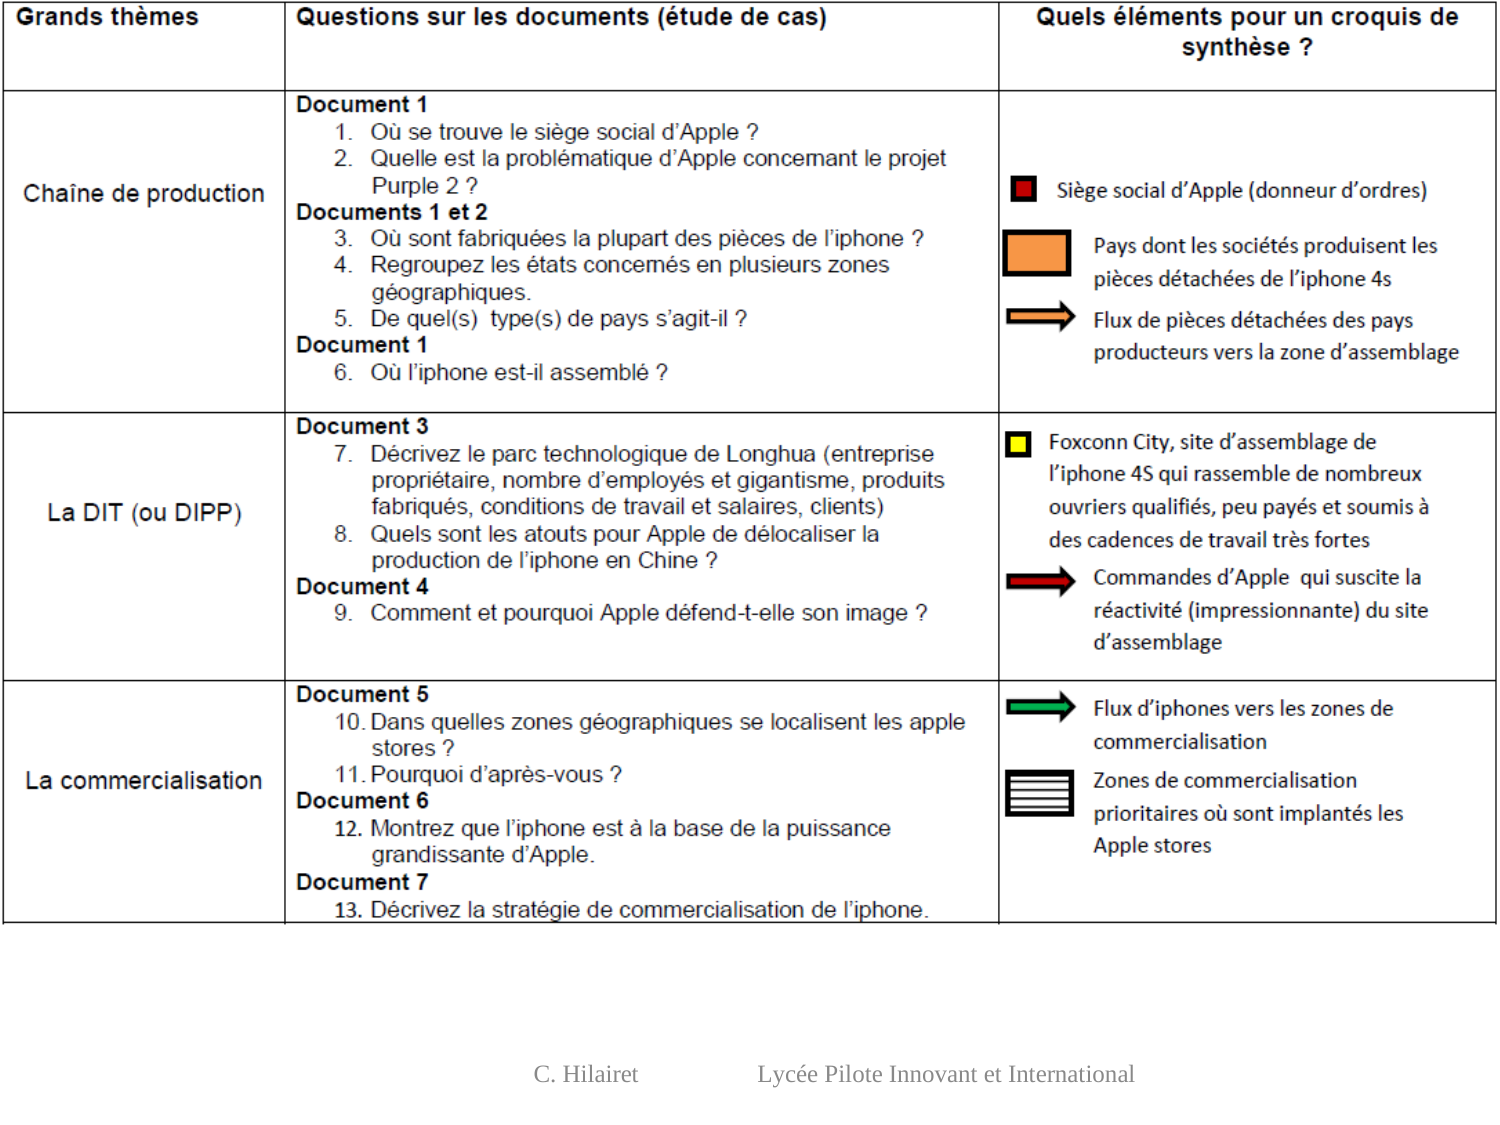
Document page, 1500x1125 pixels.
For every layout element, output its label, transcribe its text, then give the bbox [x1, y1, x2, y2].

picture [0, 0, 1500, 927]
text_box C. Hilairet Lycée Pilote Innovant et International [512, 1042, 1158, 1103]
